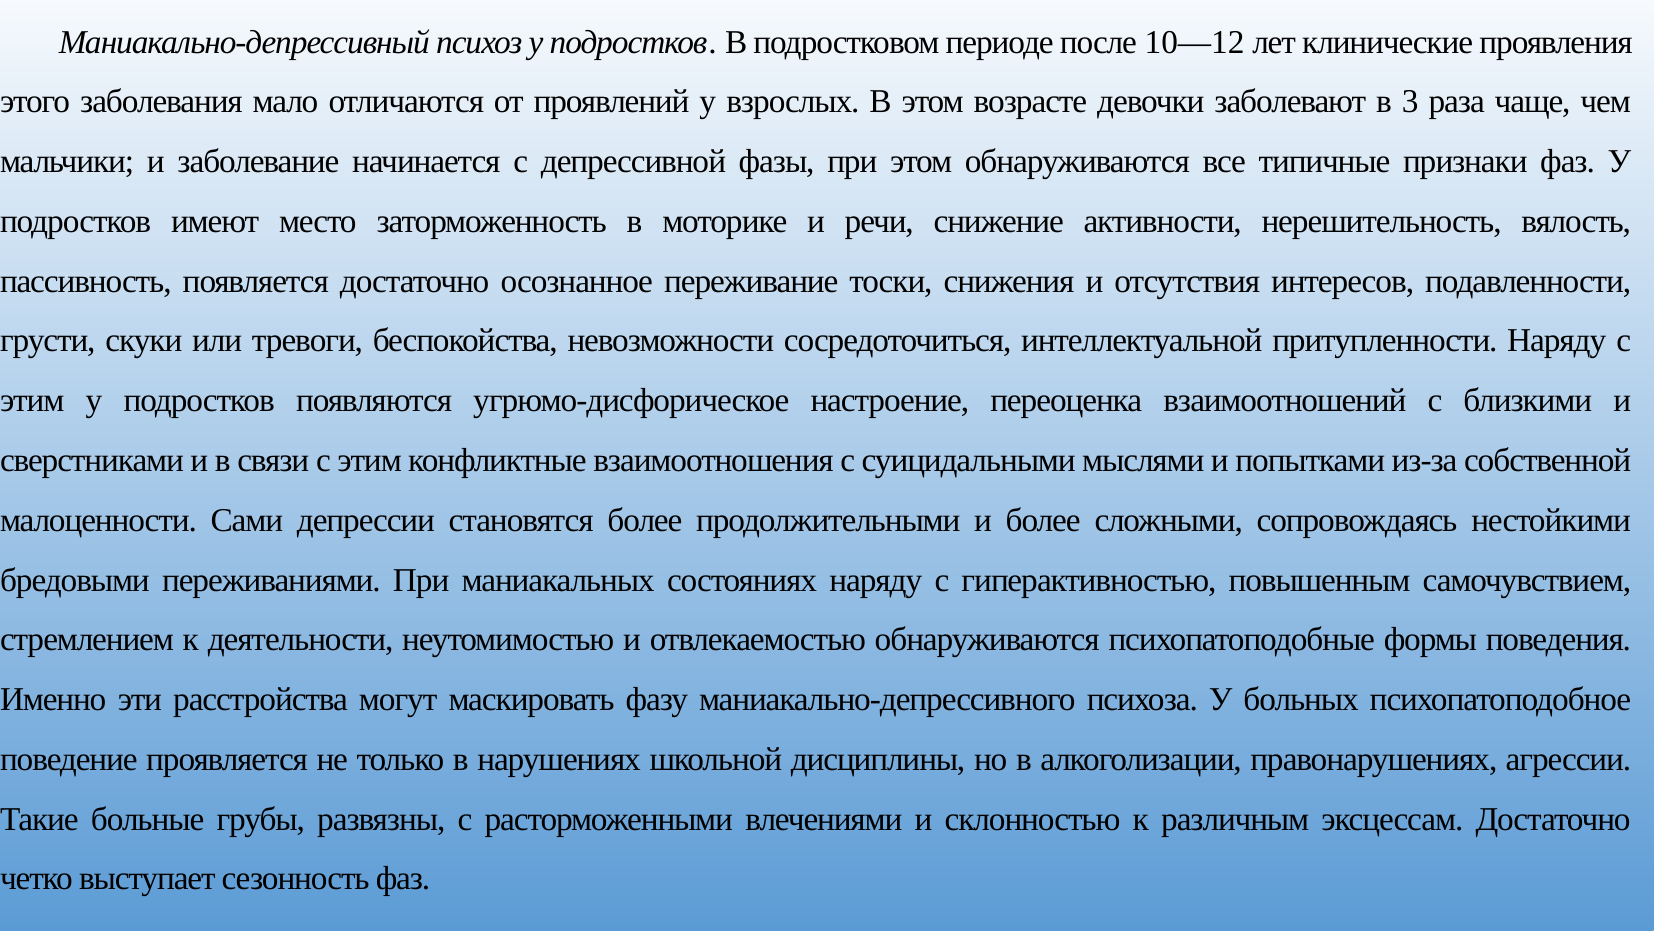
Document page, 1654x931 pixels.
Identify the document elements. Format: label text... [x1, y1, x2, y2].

list Маниакально-депрессивный психоз у подростков. В подростковом периоде после 10—12 лет клинические проявления этого заболевания мало отличаются от проявлений у взрослых. В этом возрасте девочки заболевают в 3 раза чаще, чем мальчики; и заболевание начинается с депрессивной фазы, при этом обнаруживаются все типичные признаки фаз. У подростков имеют место заторможенность в моторике и речи, снижение активности, нерешительность, вялость, пассивность, появляется достаточно осознанное переживание тоски, снижения и отсутствия интересов, подавленности, грусти, скуки или тревоги, беспокойства, невозможности сосредоточиться, интеллектуальной притупленности. Наряду с этим у подростков появляются угрюмо-дисфорическое настроение, переоценка взаимоотношений с близкими и сверстниками и в связи с этим конфликтные взаимоотношения с суицидальными мыслями и попытками из-за собственной малоценности. Сами депрессии становятся более продолжительными и более сложными, сопровождаясь нестойкими бредовыми переживаниями. При маниакальных состояниях наряду с гиперактивностью, повышенным самочувствием, стремлением к деятельности, неутомимостью и отвлекаемостью обнаруживаются психопатоподобные формы поведения. Именно эти расстройства могут маскировать фазу маниакально-депрессивного психоза. У больных психопатоподобное поведение проявляется не только в нарушениях школьной дисциплины, но в алкоголизации, правонарушениях, агрессии. Такие больные грубы, развязны, с расторможенными влечениями и склонностью к различным эксцессам. Достаточно четко выступает сезонность фаз. [0, 0, 1636, 931]
